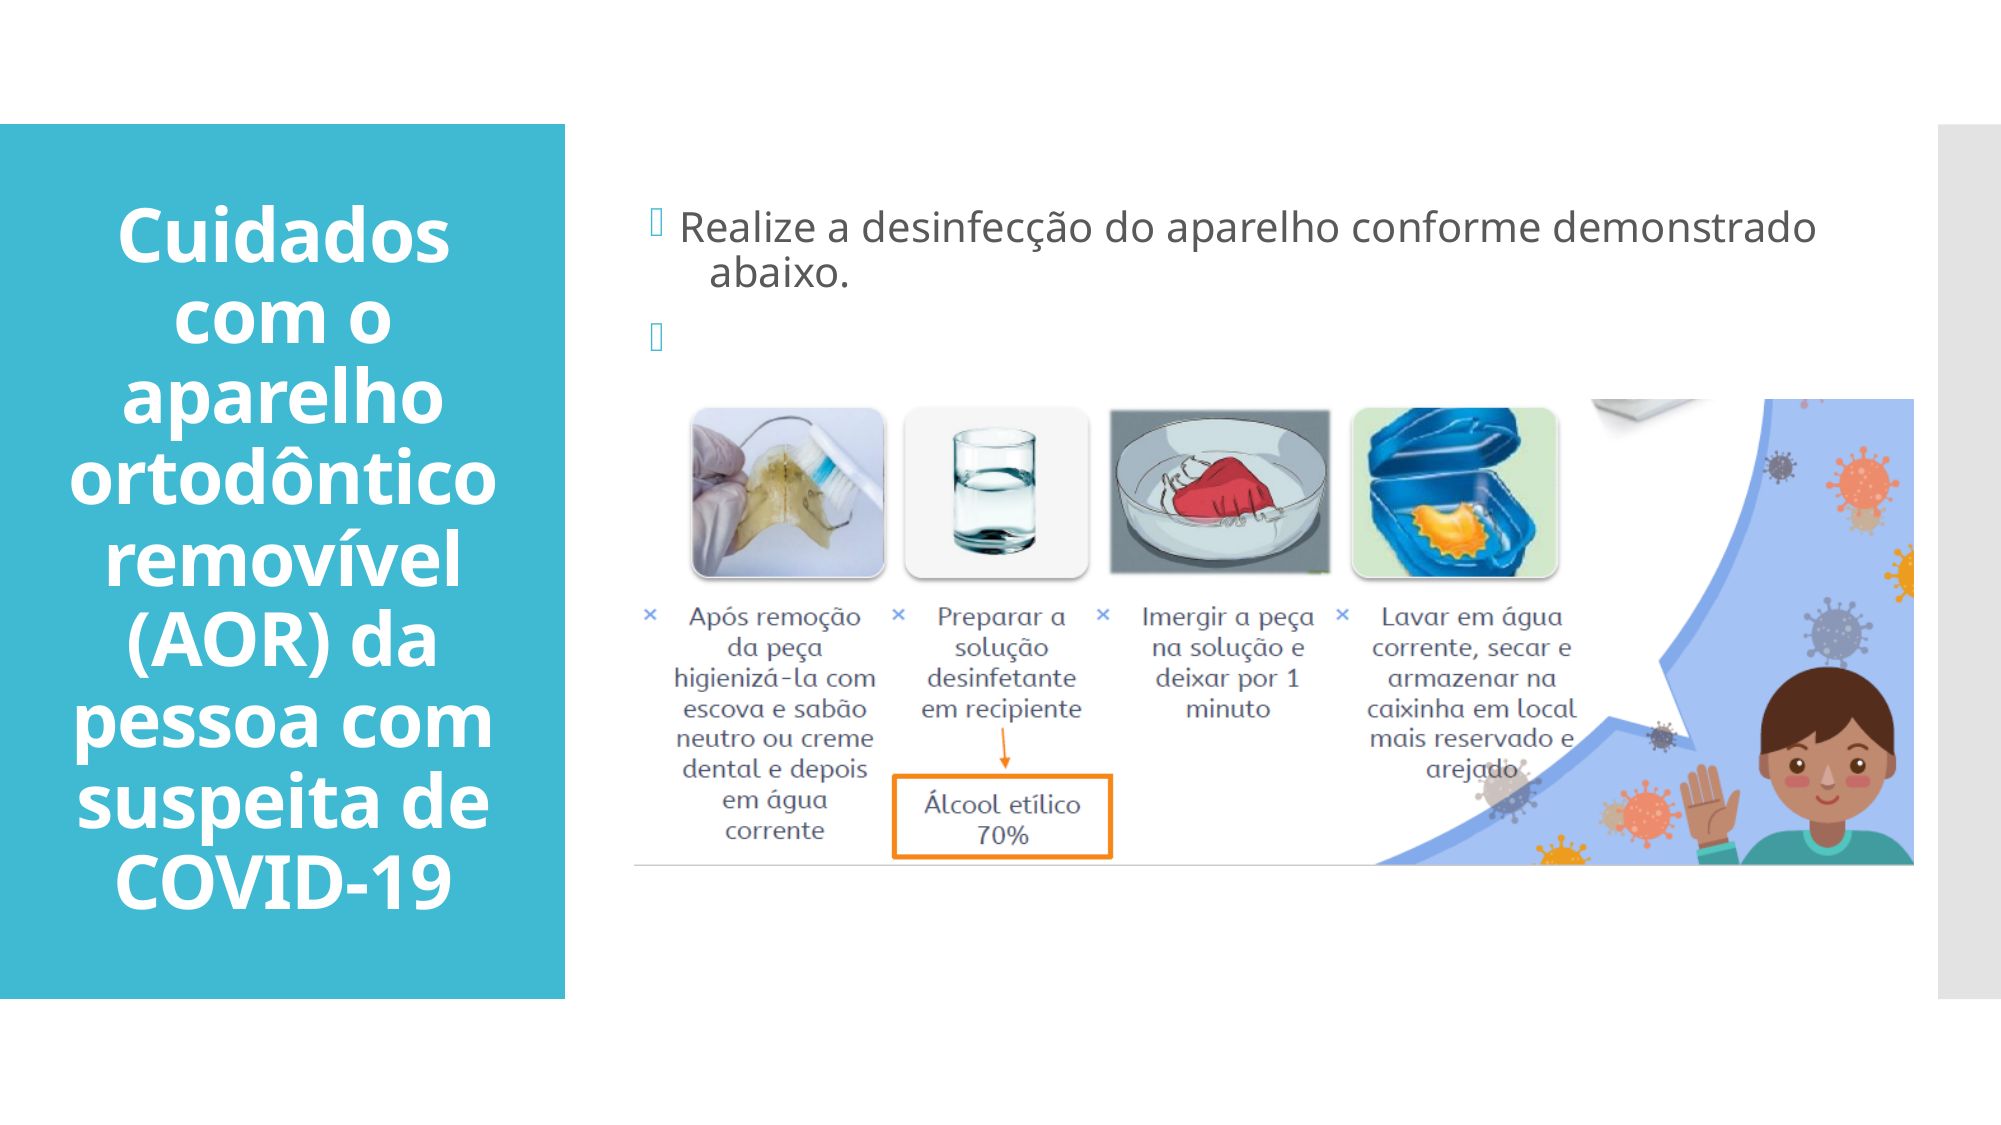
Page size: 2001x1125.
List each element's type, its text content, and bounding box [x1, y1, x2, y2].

list Realize a desinfecção do aparelho conforme demonstrado abaixo. [634, 141, 1835, 399]
picture [634, 399, 1914, 866]
title Cuidados com o aparelho ortodôntico removível (AOR) da pessoa com suspeita de COVID-19 [41, 184, 526, 940]
